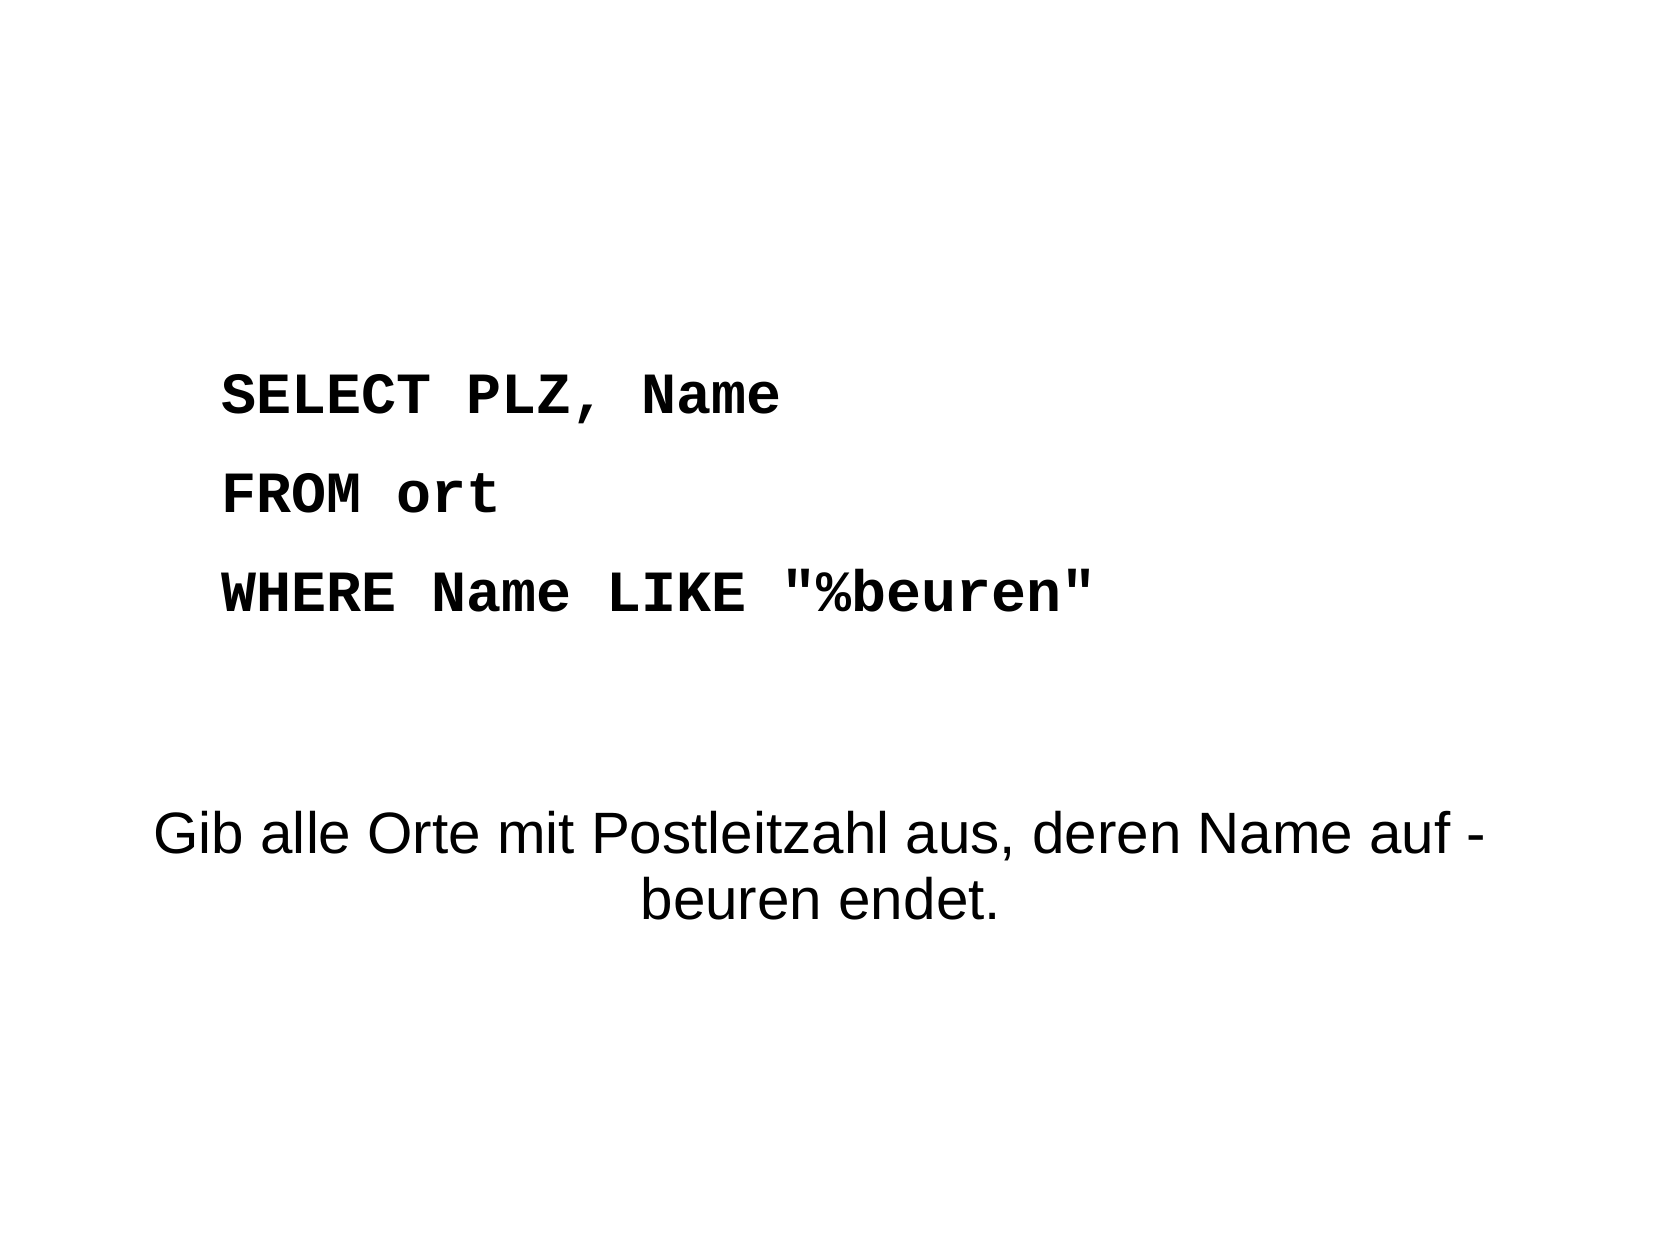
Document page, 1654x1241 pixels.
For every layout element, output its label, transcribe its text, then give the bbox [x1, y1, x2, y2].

title Gib alle Orte mit Postleitzahl aus, deren Name auf -beuren endet. [76, 787, 1566, 945]
text_box SELECT PLZ, Name FROM ort WHERE Name LIKE "%beuren" [206, 324, 1565, 606]
